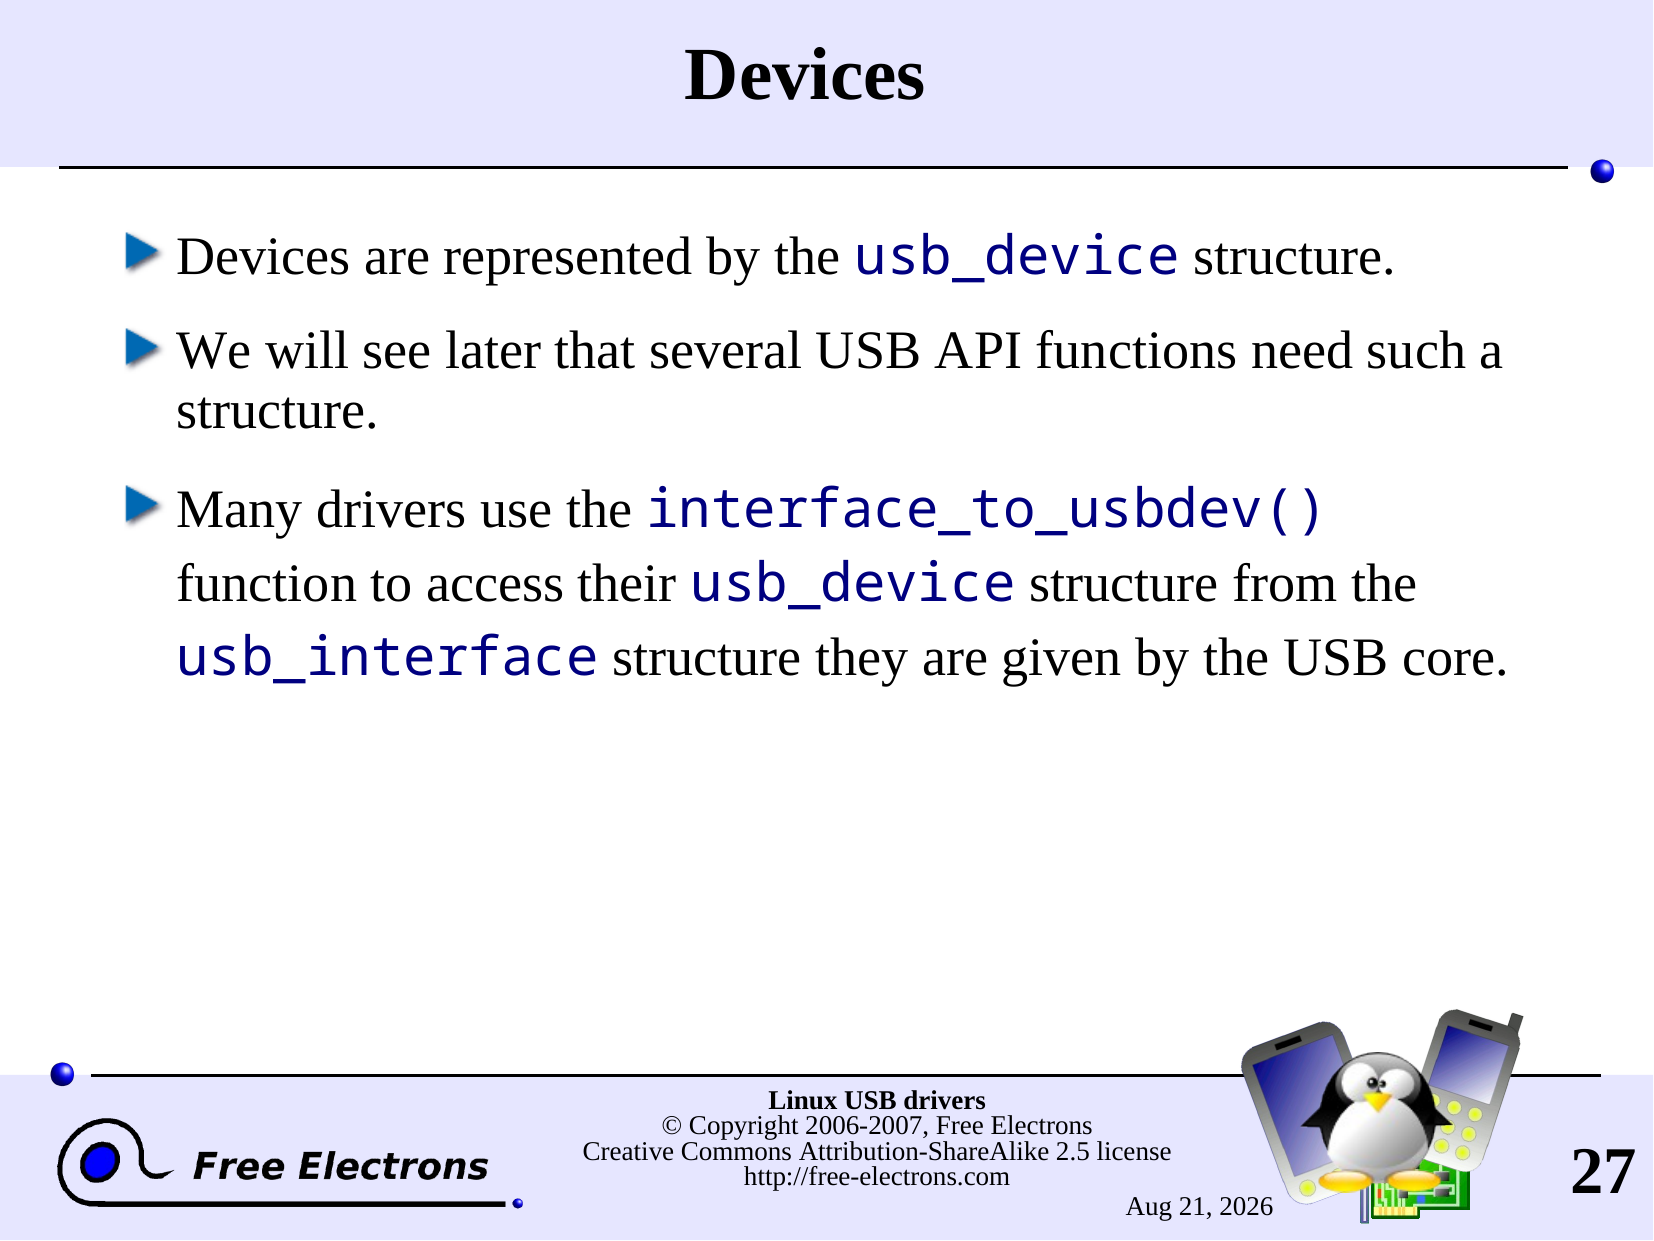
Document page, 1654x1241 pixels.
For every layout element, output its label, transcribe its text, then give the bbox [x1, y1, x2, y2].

picture [50, 1107, 527, 1216]
list Devices are represented by the usb_device structure. We will see later that several USB API functions need such a structure. Many drivers use the interface_to_usbdev() function to access their usb_device structure from the usb_interface structure they are given by the USB core. [105, 216, 1518, 1066]
title Devices [60, 25, 1551, 124]
picture [1231, 1007, 1538, 1241]
